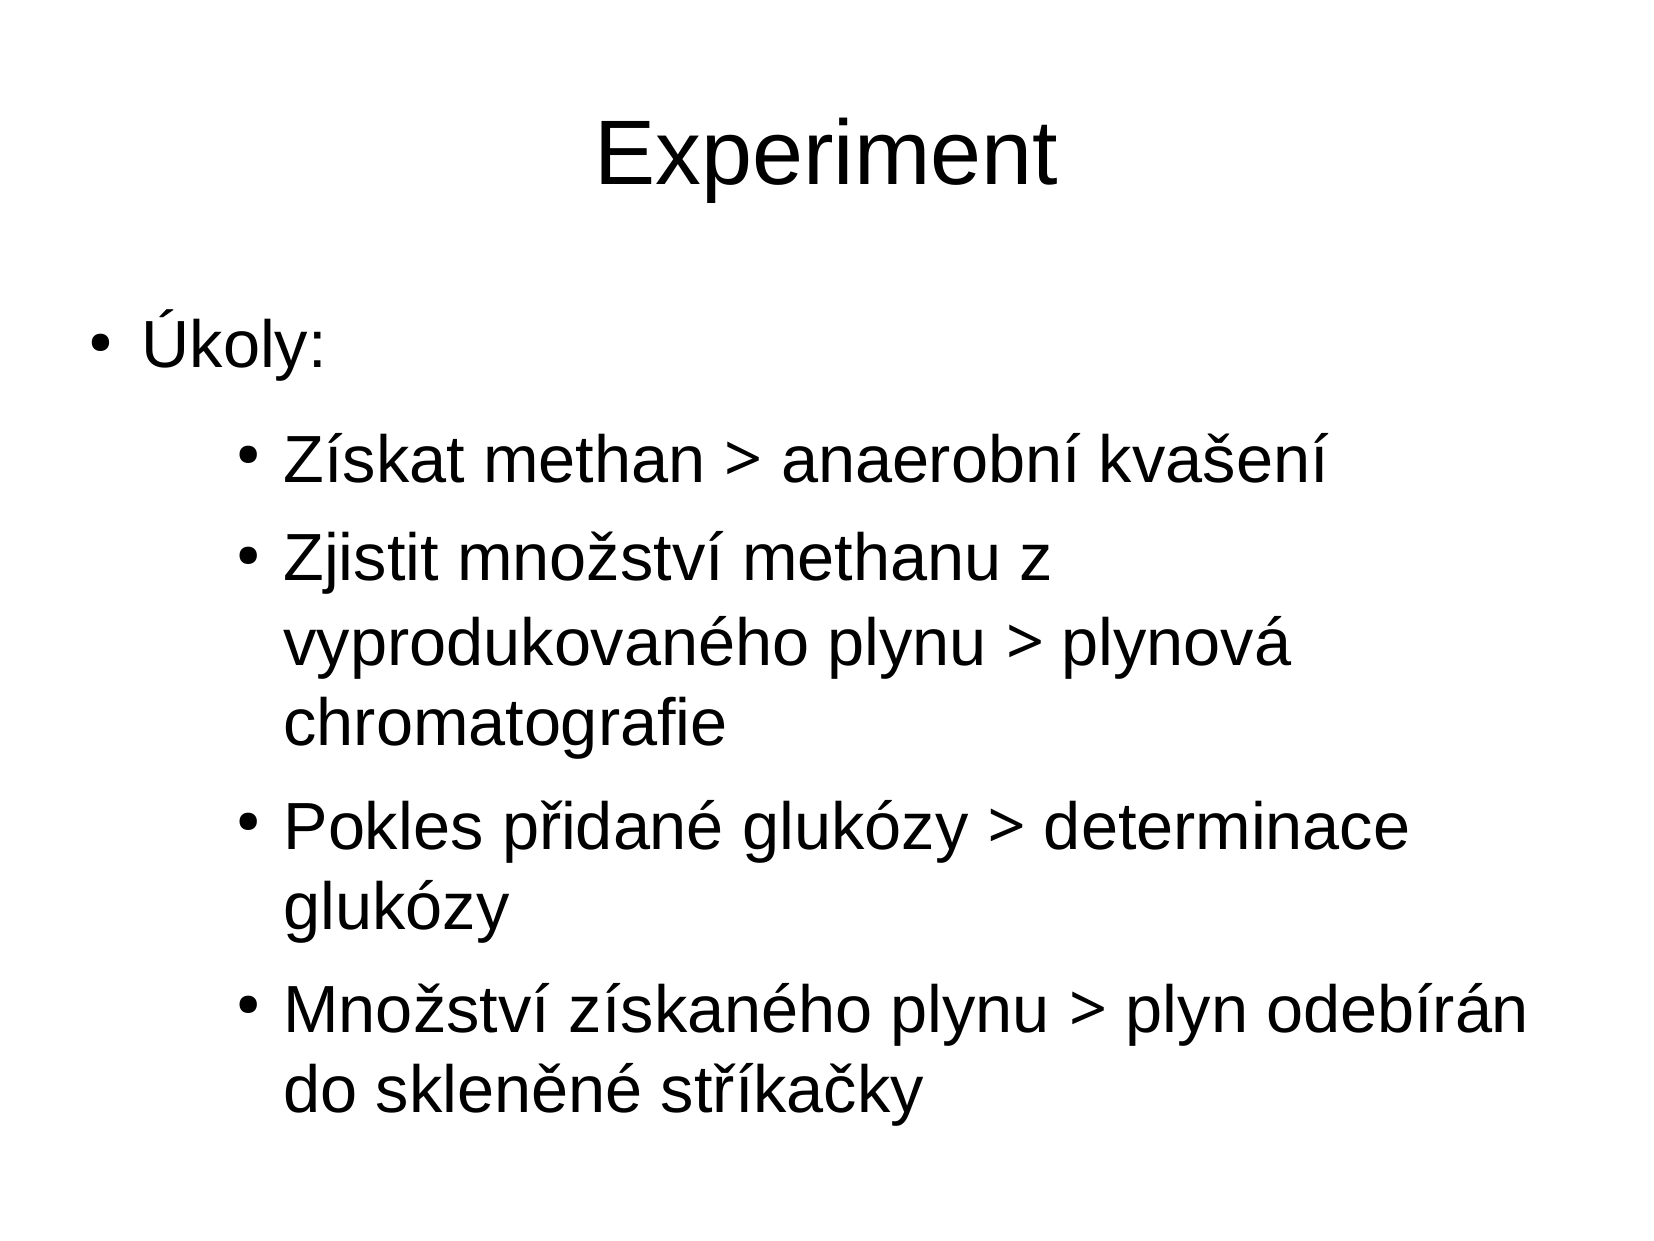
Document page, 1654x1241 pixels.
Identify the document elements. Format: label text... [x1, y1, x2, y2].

list Úkoly: Získat methan > anaerobní kvašení Zjistit množství methanu z vyprodukovaného plynu > plynová chromatografie Pokles přidané glukózy > determinace glukózy Množství získaného plynu > plyn odebírán do skleněné stříkačky [70, 307, 1559, 1170]
title Experiment [82, 56, 1571, 250]
